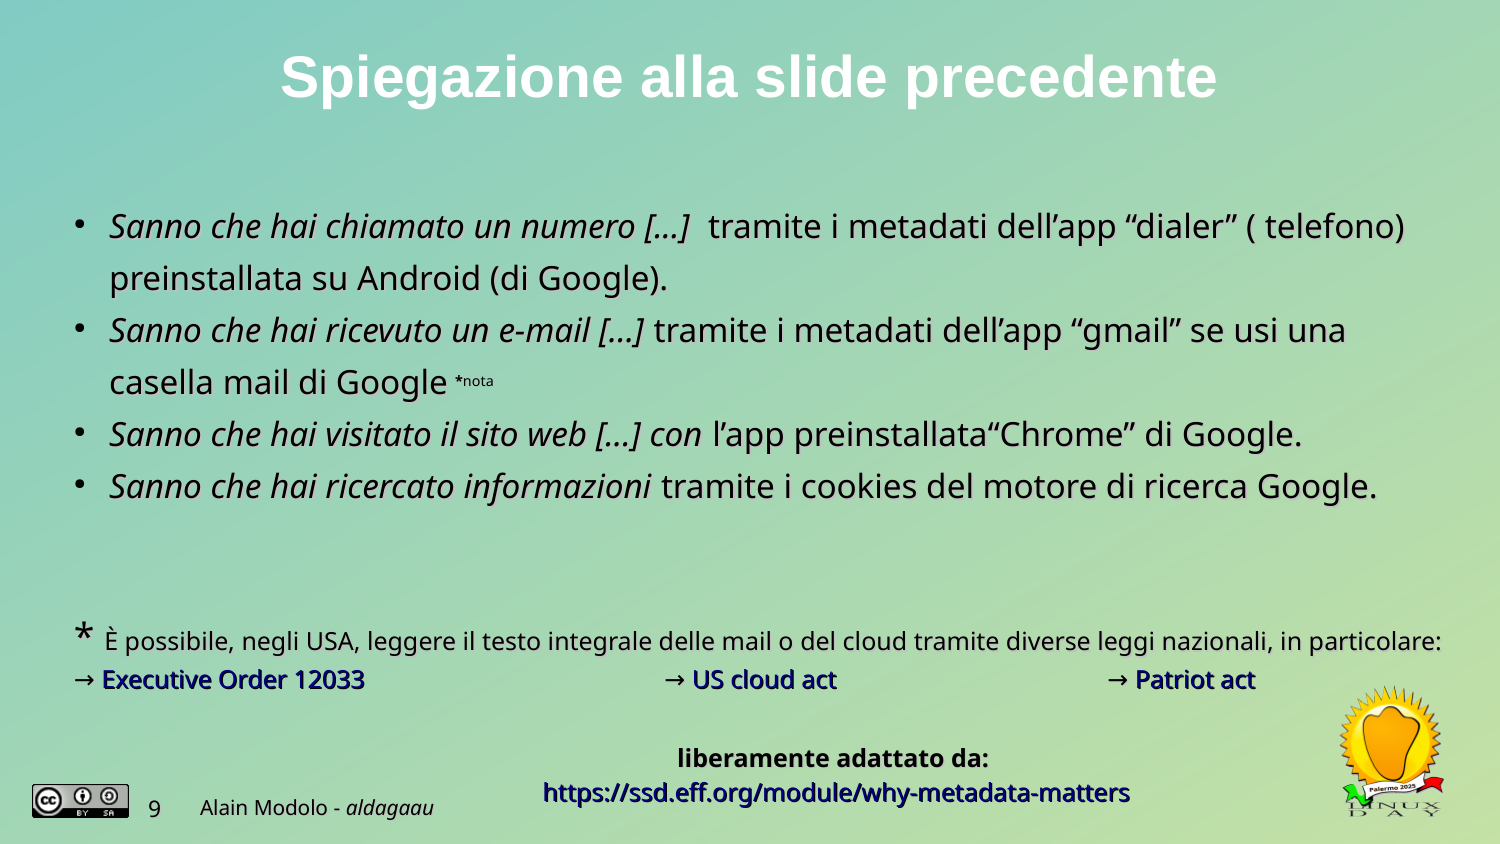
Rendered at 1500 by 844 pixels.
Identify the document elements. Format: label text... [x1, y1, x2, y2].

text_box liberamente adattato da: https://ssd.eff.org/module/why-metadata-matters [526, 732, 1147, 832]
picture [32, 784, 129, 818]
picture [1233, 670, 1500, 844]
title Spiegazione alla slide precedente [261, 37, 1239, 118]
text_box Sanno che hai chiamato un numero [...] tramite i metadati dell’app “dialer” ( telefono) preinstallata su Android (di Google). Sanno che hai ricevuto un e-mail […] tramite i metadati dell’app “gmail” se usi una casella mail di Google *nota Sanno che hai visitato il sito web […] con l’app preinstallata“Chrome” di Google. Sanno che hai ricercato informazioni tramite i cookies del motore di ricerca Google. * È possibile, negli USA, leggere il testo integrale delle mail o del cloud tramite diverse leggi nazionali, in particolare: → Executive Order 12033 → US cloud act → Patriot act [59, 188, 1477, 656]
